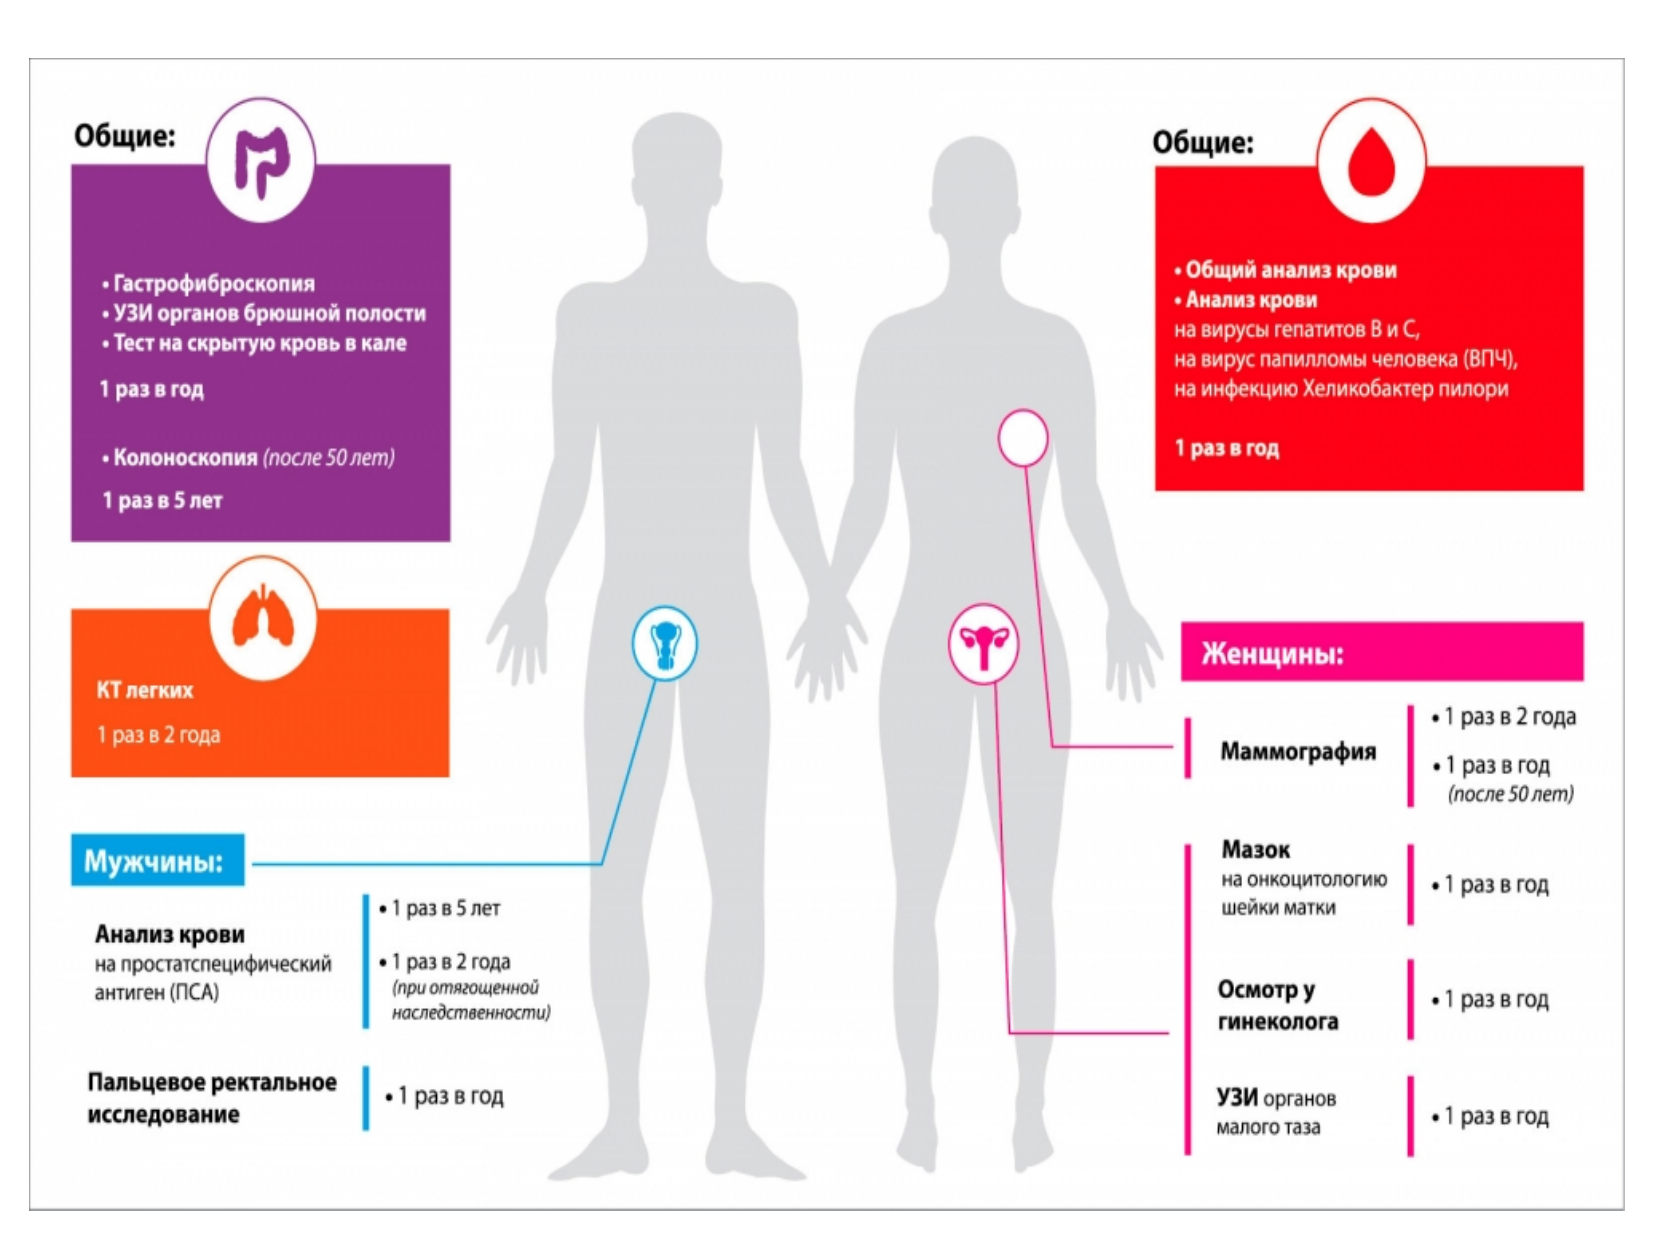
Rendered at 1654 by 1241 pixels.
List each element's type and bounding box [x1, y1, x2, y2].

picture [29, 59, 1625, 1211]
